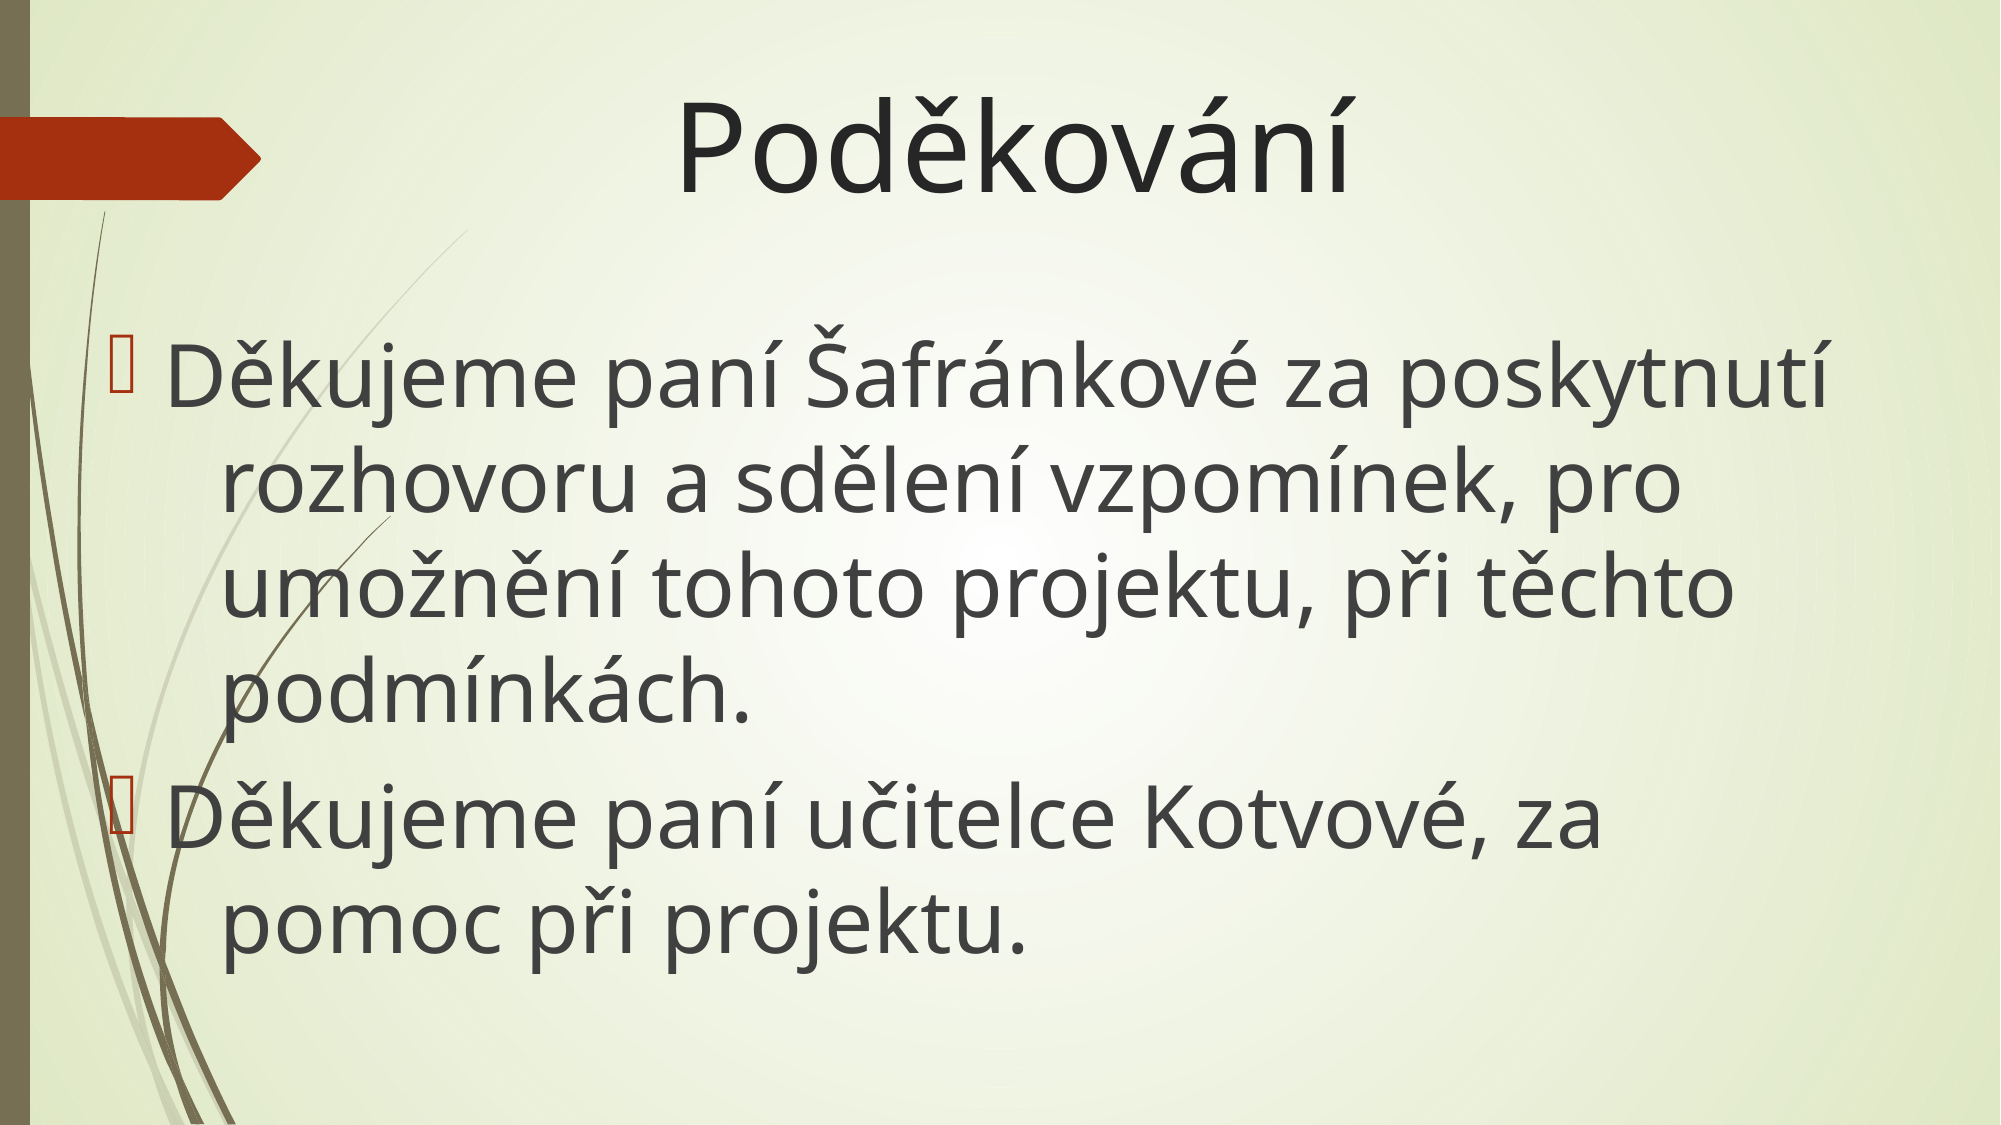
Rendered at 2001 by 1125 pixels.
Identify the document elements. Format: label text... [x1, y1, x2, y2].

list Děkujeme paní Šafránkové za poskytnutí rozhovoru a sdělení vzpomínek, pro umožnění tohoto projektu, při těchto podmínkách. Děkujeme paní učitelce Kotvové, za pomoc při projektu. [92, 312, 1888, 1106]
title Poděkování [92, 60, 1888, 312]
